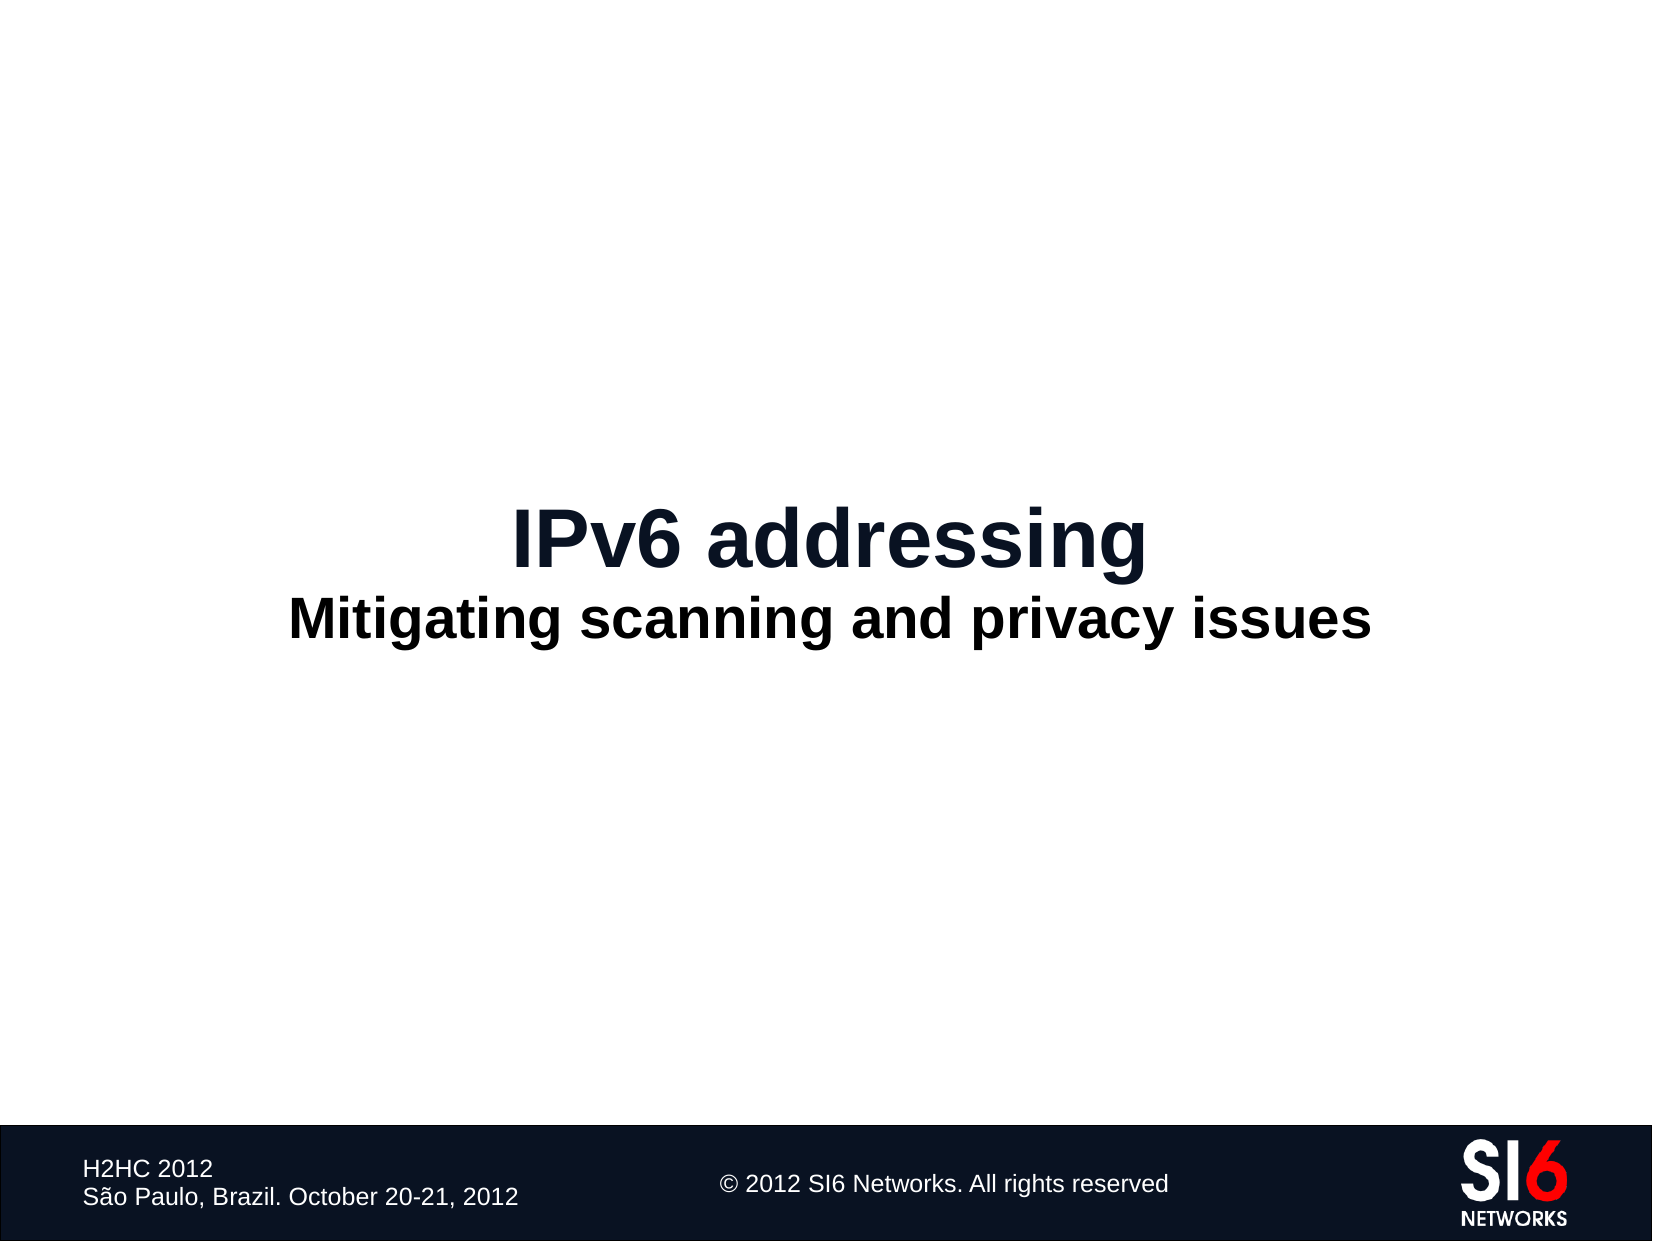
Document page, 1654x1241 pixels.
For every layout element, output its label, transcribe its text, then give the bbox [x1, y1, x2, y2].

title IPv6 addressing Mitigating scanning and privacy issues [86, 467, 1576, 676]
picture [1461, 1139, 1567, 1226]
